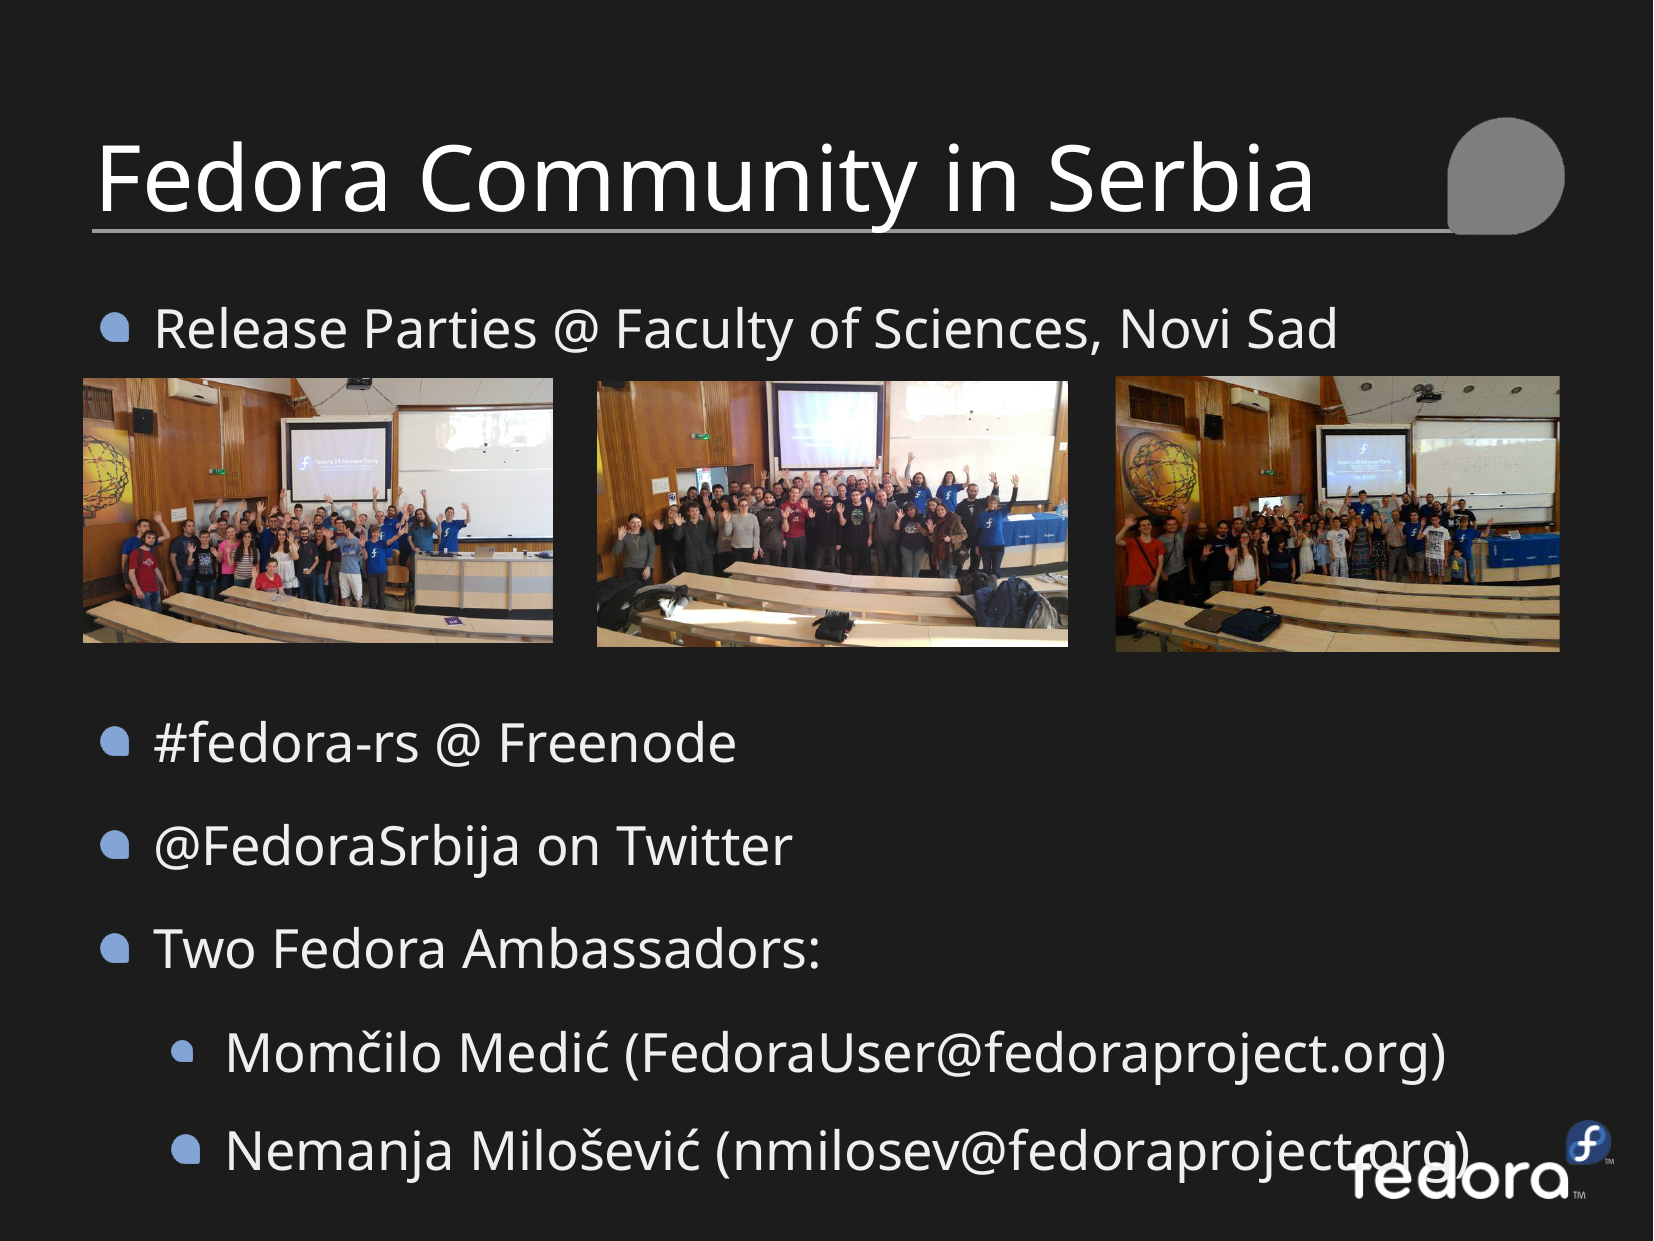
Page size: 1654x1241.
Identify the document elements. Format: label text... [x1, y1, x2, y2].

list Release Parties @ Faculty of Sciences, Novi Sad #fedora-rs @ Freenode @FedoraSrbija on Twitter Two Fedora Ambassadors: Momčilo Medić (FedoraUser@fedoraproject.org) Nemanja Milošević (nmilosev@fedoraproject.org) [82, 290, 1571, 1095]
picture [1447, 117, 1565, 235]
picture [1115, 376, 1560, 652]
picture [171, 1134, 200, 1164]
title Fedora Community in Serbia [94, 100, 1425, 251]
picture [1347, 1120, 1614, 1199]
picture [83, 378, 553, 643]
picture [597, 381, 1068, 647]
